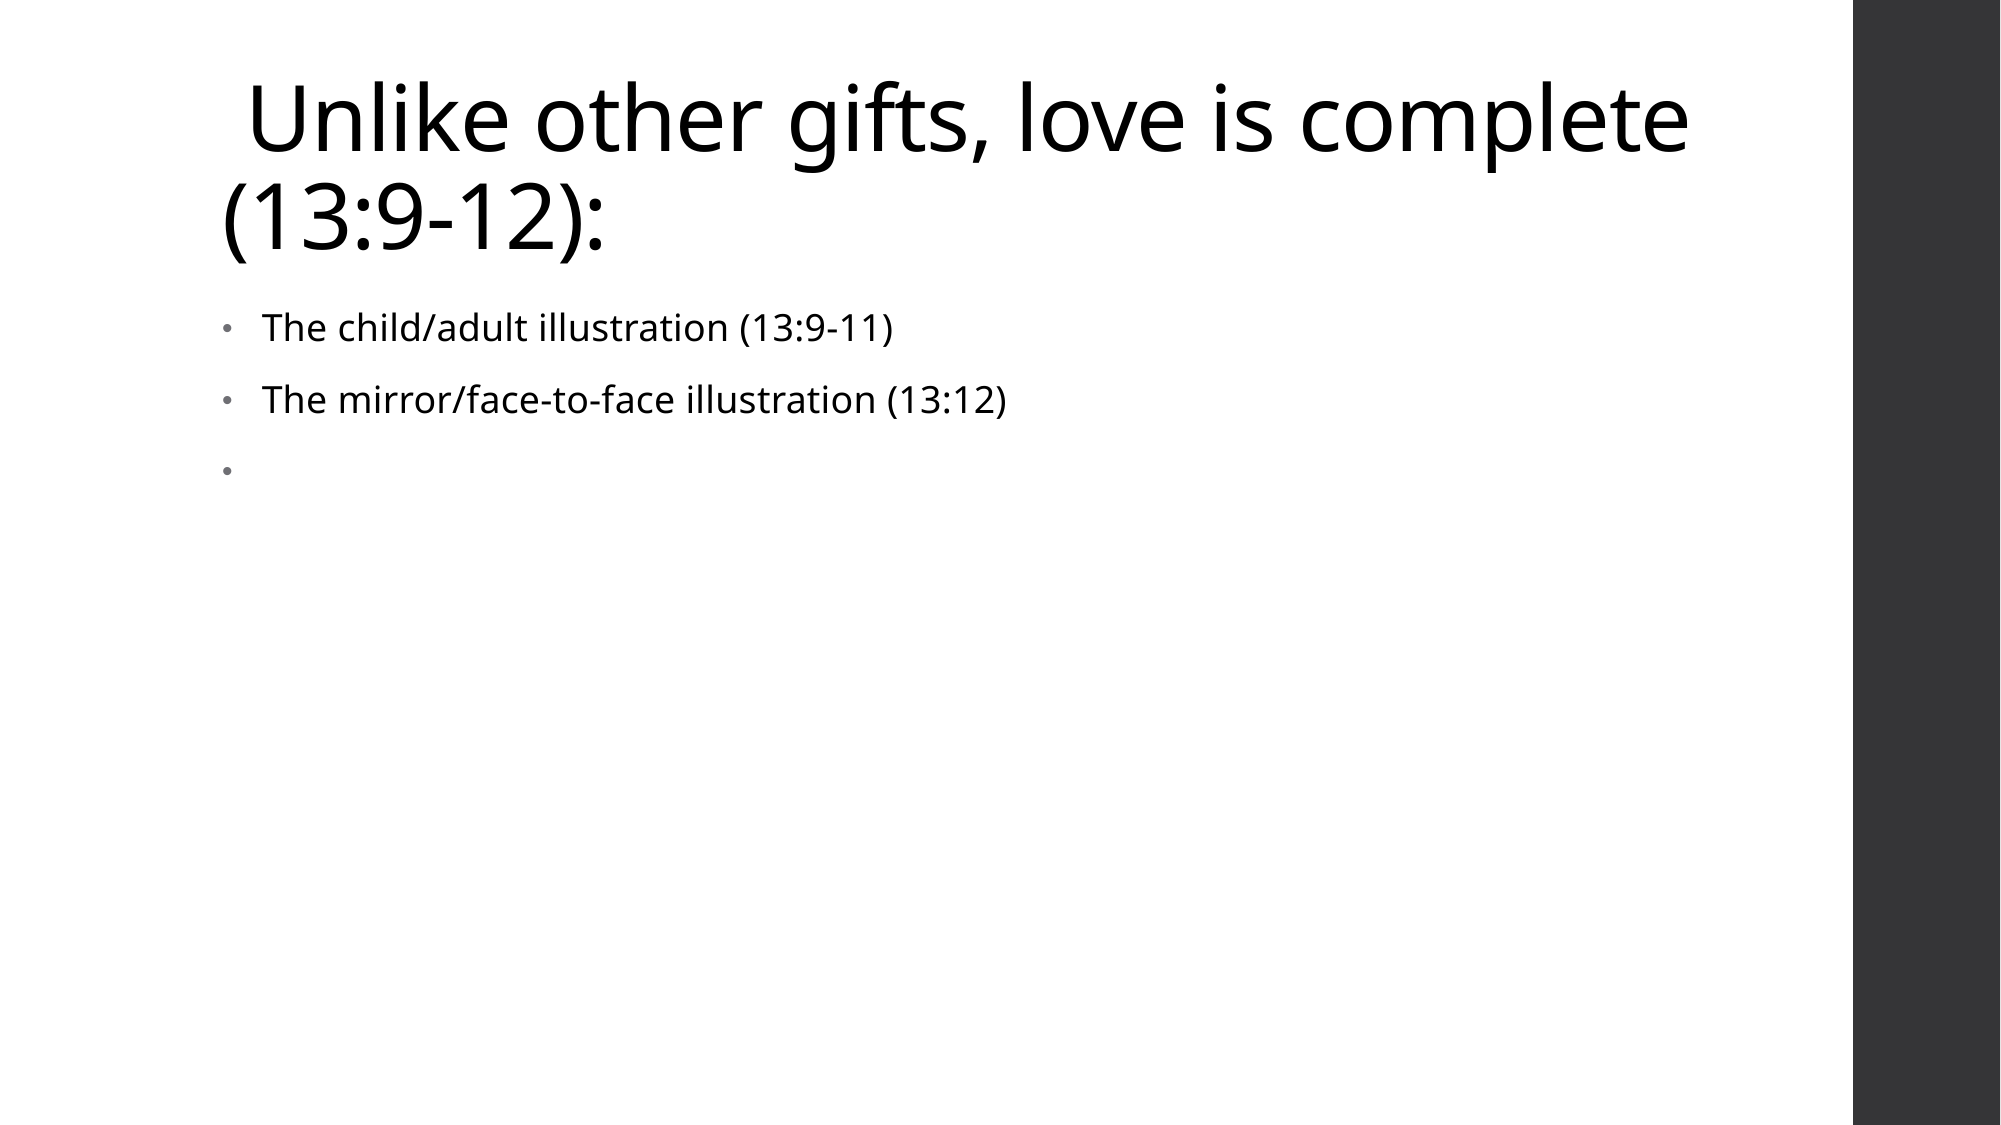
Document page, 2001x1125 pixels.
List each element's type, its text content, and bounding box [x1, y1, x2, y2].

title Unlike other gifts, love is complete (13:9-12): [206, 60, 1797, 278]
list The child/adult illustration (13:9-11) The mirror/face-to-face illustration (13:12) [206, 299, 1617, 1014]
